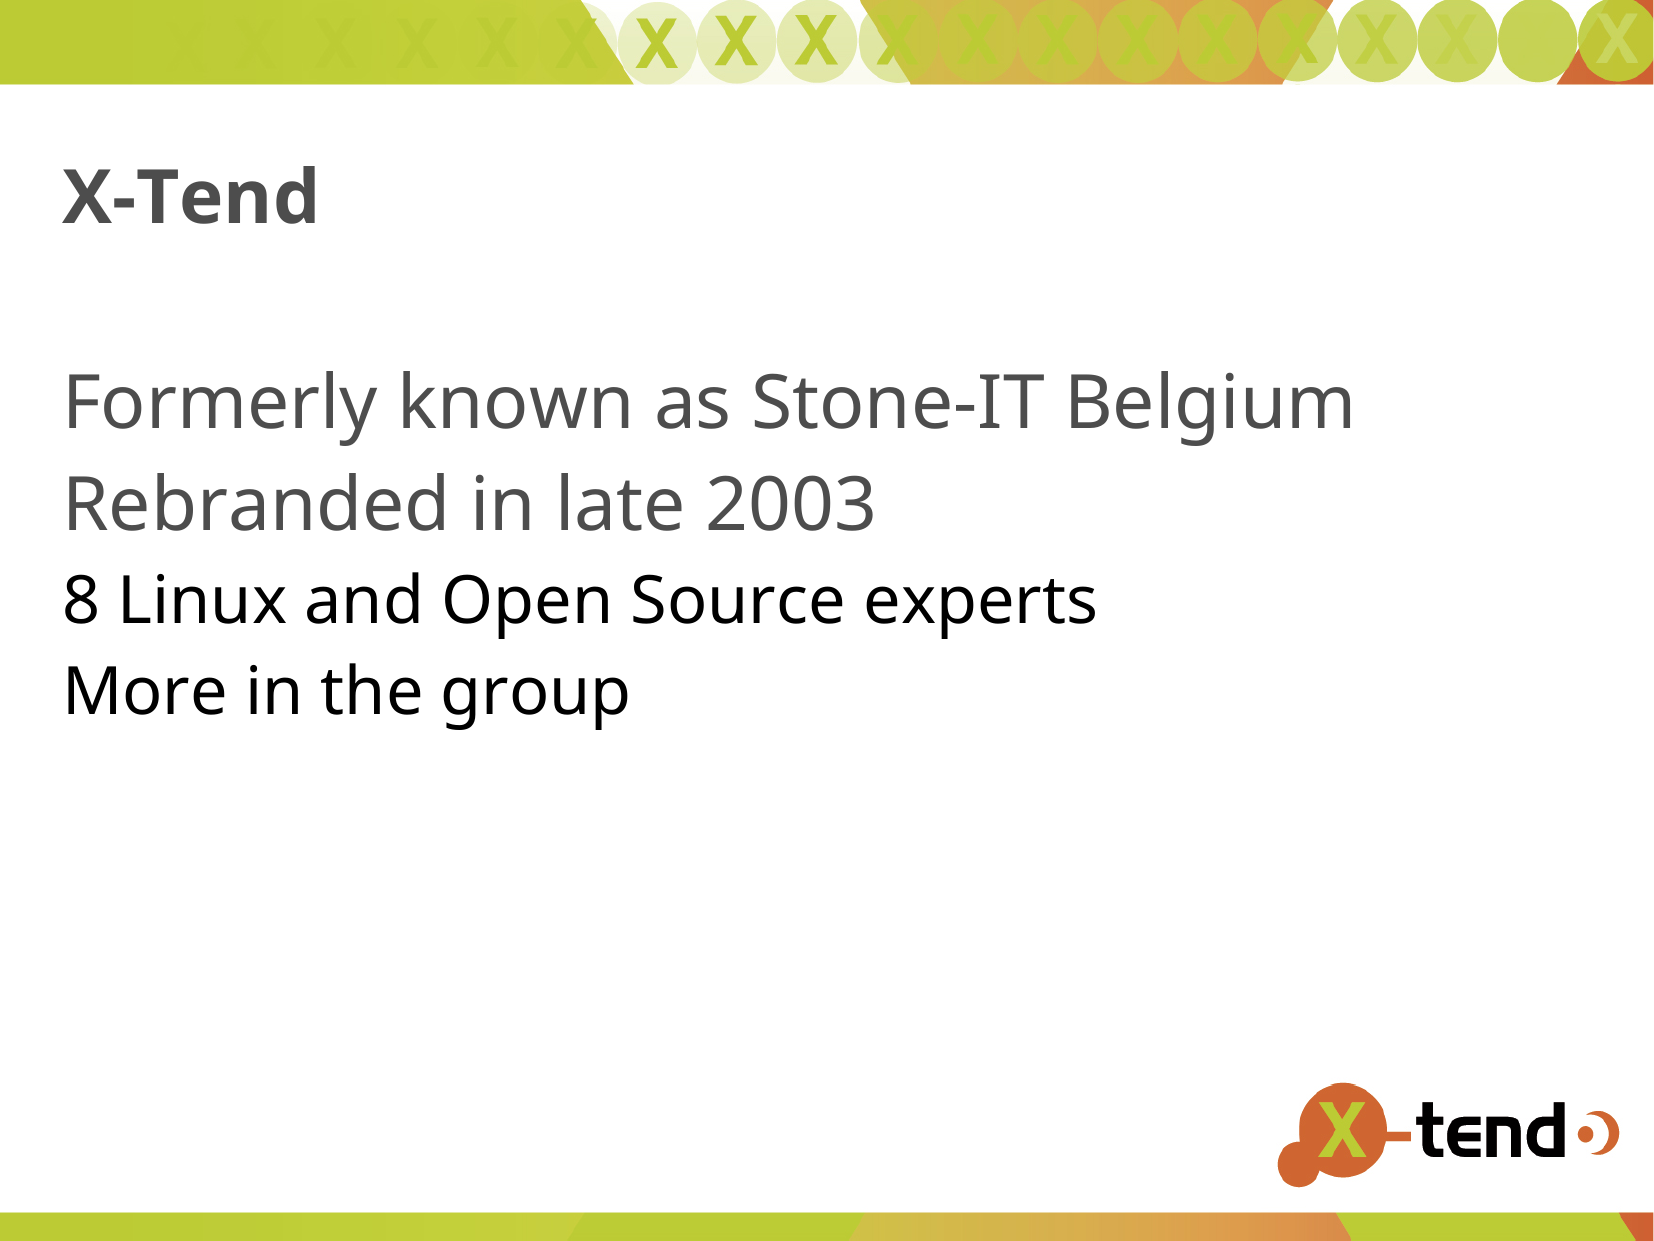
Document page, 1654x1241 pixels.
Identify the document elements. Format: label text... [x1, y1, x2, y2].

text_box X-Tend Formerly known as Stone-IT Belgium Rebranded in late 2003 8 Linux and Open Source experts More in the group [47, 135, 1500, 1241]
picture [0, 0, 1654, 1241]
